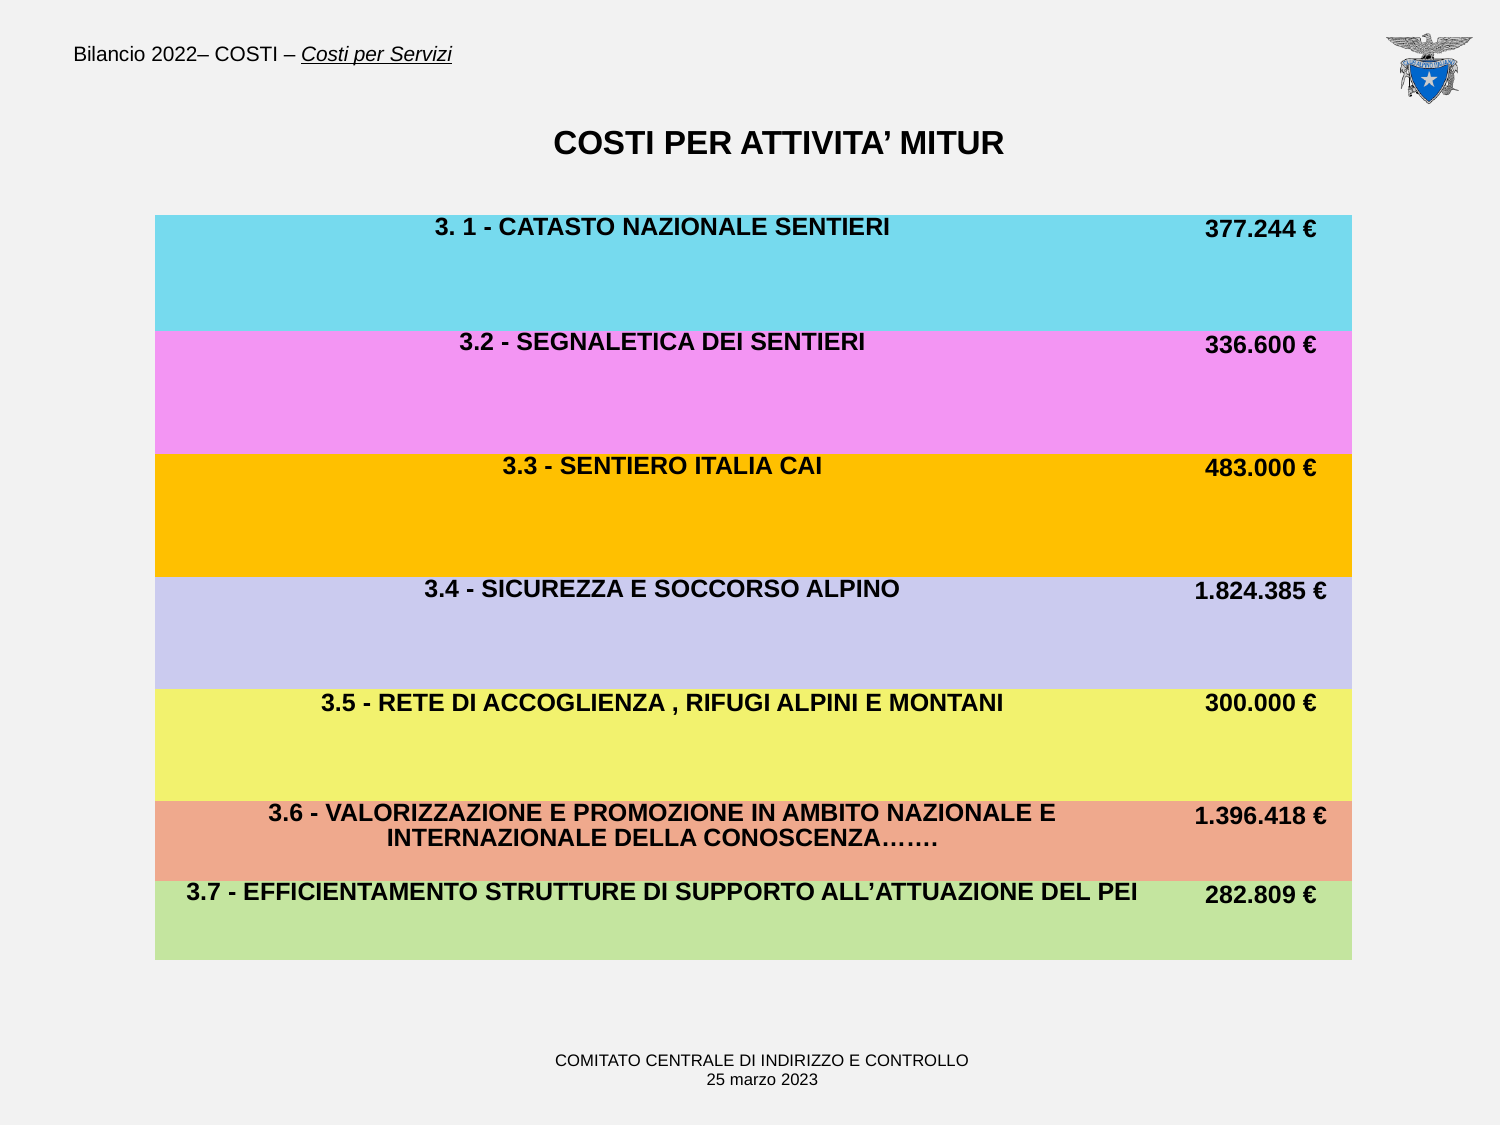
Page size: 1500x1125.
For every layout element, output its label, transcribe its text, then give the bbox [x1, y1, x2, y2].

table_header 377.244 € [1170, 215, 1352, 331]
table_header 3.7 - EFFICIENTAMENTO STRUTTURE DI SUPPORTO ALL’ATTUAZIONE DEL PEI [155, 881, 1170, 960]
table_header 3.3 - SENTIERO ITALIA CAI [155, 454, 1170, 577]
table_header 1.824.385 € [1170, 577, 1352, 689]
table_header 3.2 - SEGNALETICA DEI SENTIERI [155, 331, 1170, 454]
text_box COMITATO CENTRALE DI INDIRIZZO E CONTROLLO 25 marzo 2023 [278, 1044, 1247, 1100]
table_header 3.5 - RETE DI ACCOGLIENZA , RIFUGI ALPINI E MONTANI [155, 689, 1170, 801]
table_header 1.396.418 € [1170, 801, 1352, 881]
picture [1382, 29, 1477, 112]
table_header 483.000 € [1170, 454, 1352, 577]
table_header 282.809 € [1170, 881, 1352, 960]
table_header 3.6 - VALORIZZAZIONE E PROMOZIONE IN AMBITO NAZIONALE E INTERNAZIONALE DELLA CONOSCENZA……. [155, 801, 1170, 881]
table_header 300.000 € [1170, 689, 1352, 801]
text_box COSTI PER ATTIVITA’ MITUR [206, 117, 1353, 174]
table_header 336.600 € [1170, 331, 1352, 454]
table_header 3.4 - SICUREZZA E SOCCORSO ALPINO [155, 577, 1170, 689]
table_header 3. 1 - CATASTO NAZIONALE SENTIERI [155, 215, 1170, 331]
text_box Bilancio 2022– COSTI – Costi per Servizi [58, 35, 504, 76]
